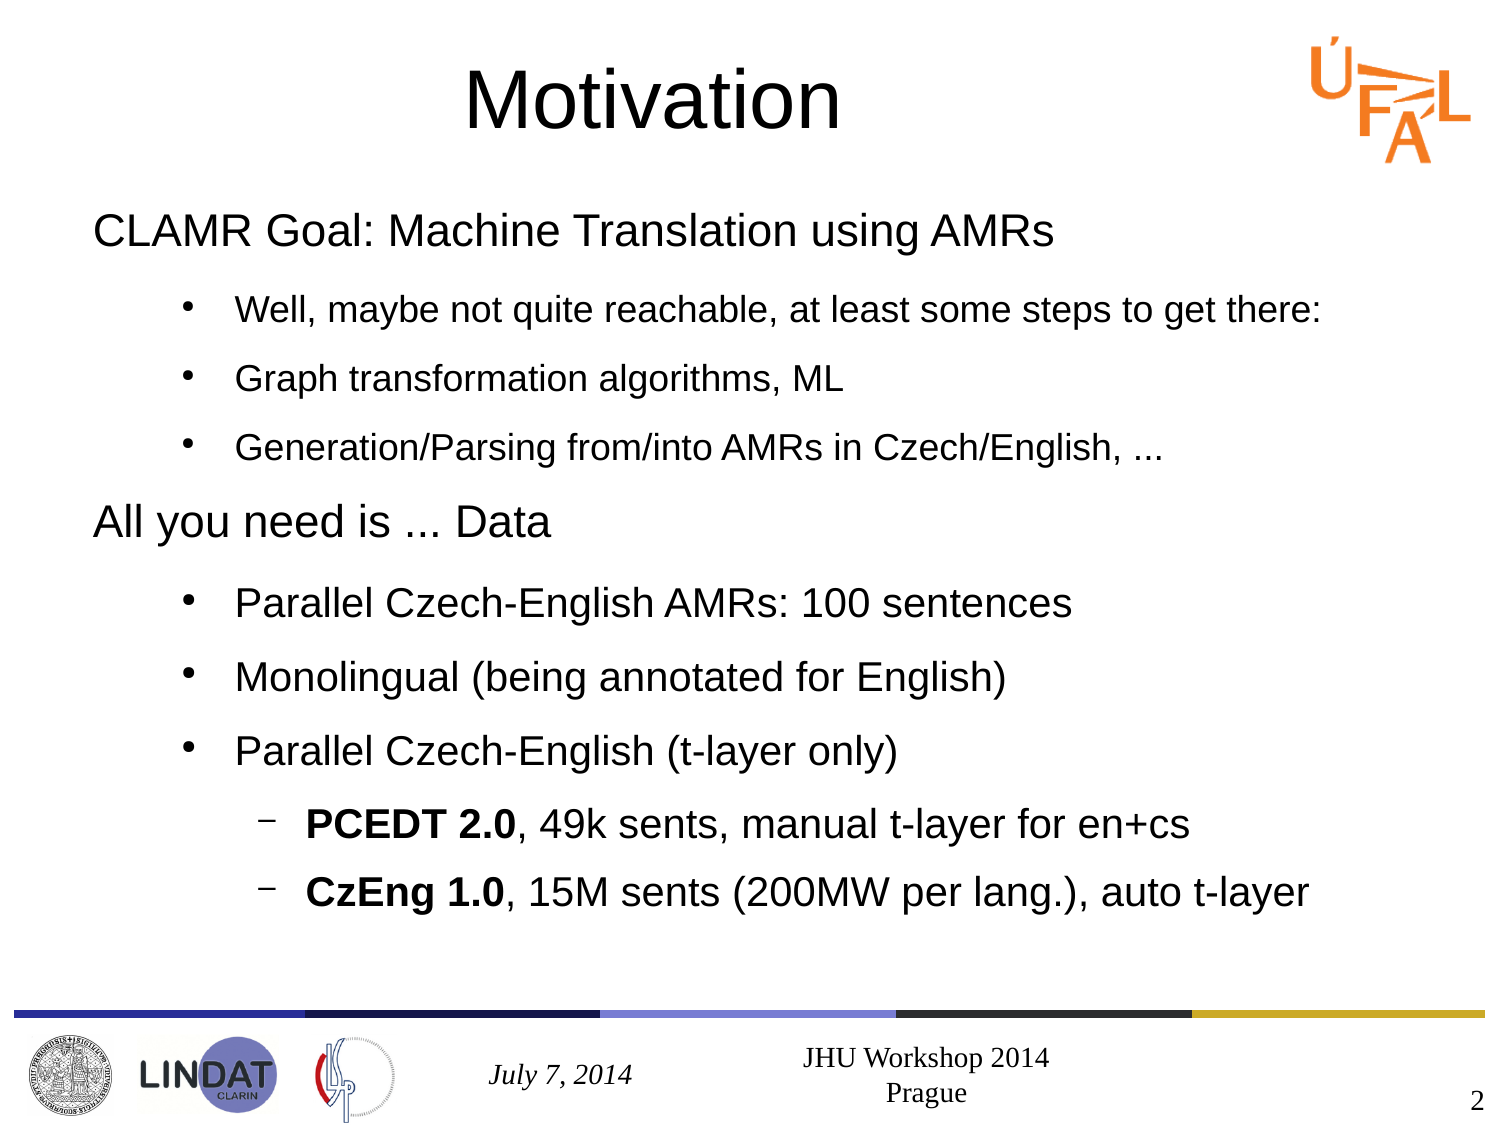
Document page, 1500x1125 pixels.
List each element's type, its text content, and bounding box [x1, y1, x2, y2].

picture [1311, 36, 1472, 166]
list CLAMR Goal: Machine Translation using AMRs Well, maybe not quite reachable, at least some steps to get there: Graph transformation algorithms, ML Generation/Parsing from/into AMRs in Czech/English, ... All you need is ... Data Parallel Czech-English AMRs: 100 sentences Monolingual (being annotated for English) Parallel Czech-English (t-layer only) PCEDT 2.0, 49k sents, manual t-layer for en+cs CzEng 1.0, 15M sents (200MW per lang.), auto t-layer [78, 193, 1400, 993]
picture [137, 1034, 279, 1116]
slide_number <number> [1149, 1073, 1500, 1125]
title Motivation [75, 37, 1231, 225]
footer JHU Workshop 2014 Prague [755, 1031, 1099, 1113]
picture [27, 1034, 114, 1116]
picture [14, 1010, 1485, 1018]
picture [311, 1034, 397, 1125]
slide_number July 7, 2014 [418, 1048, 703, 1099]
